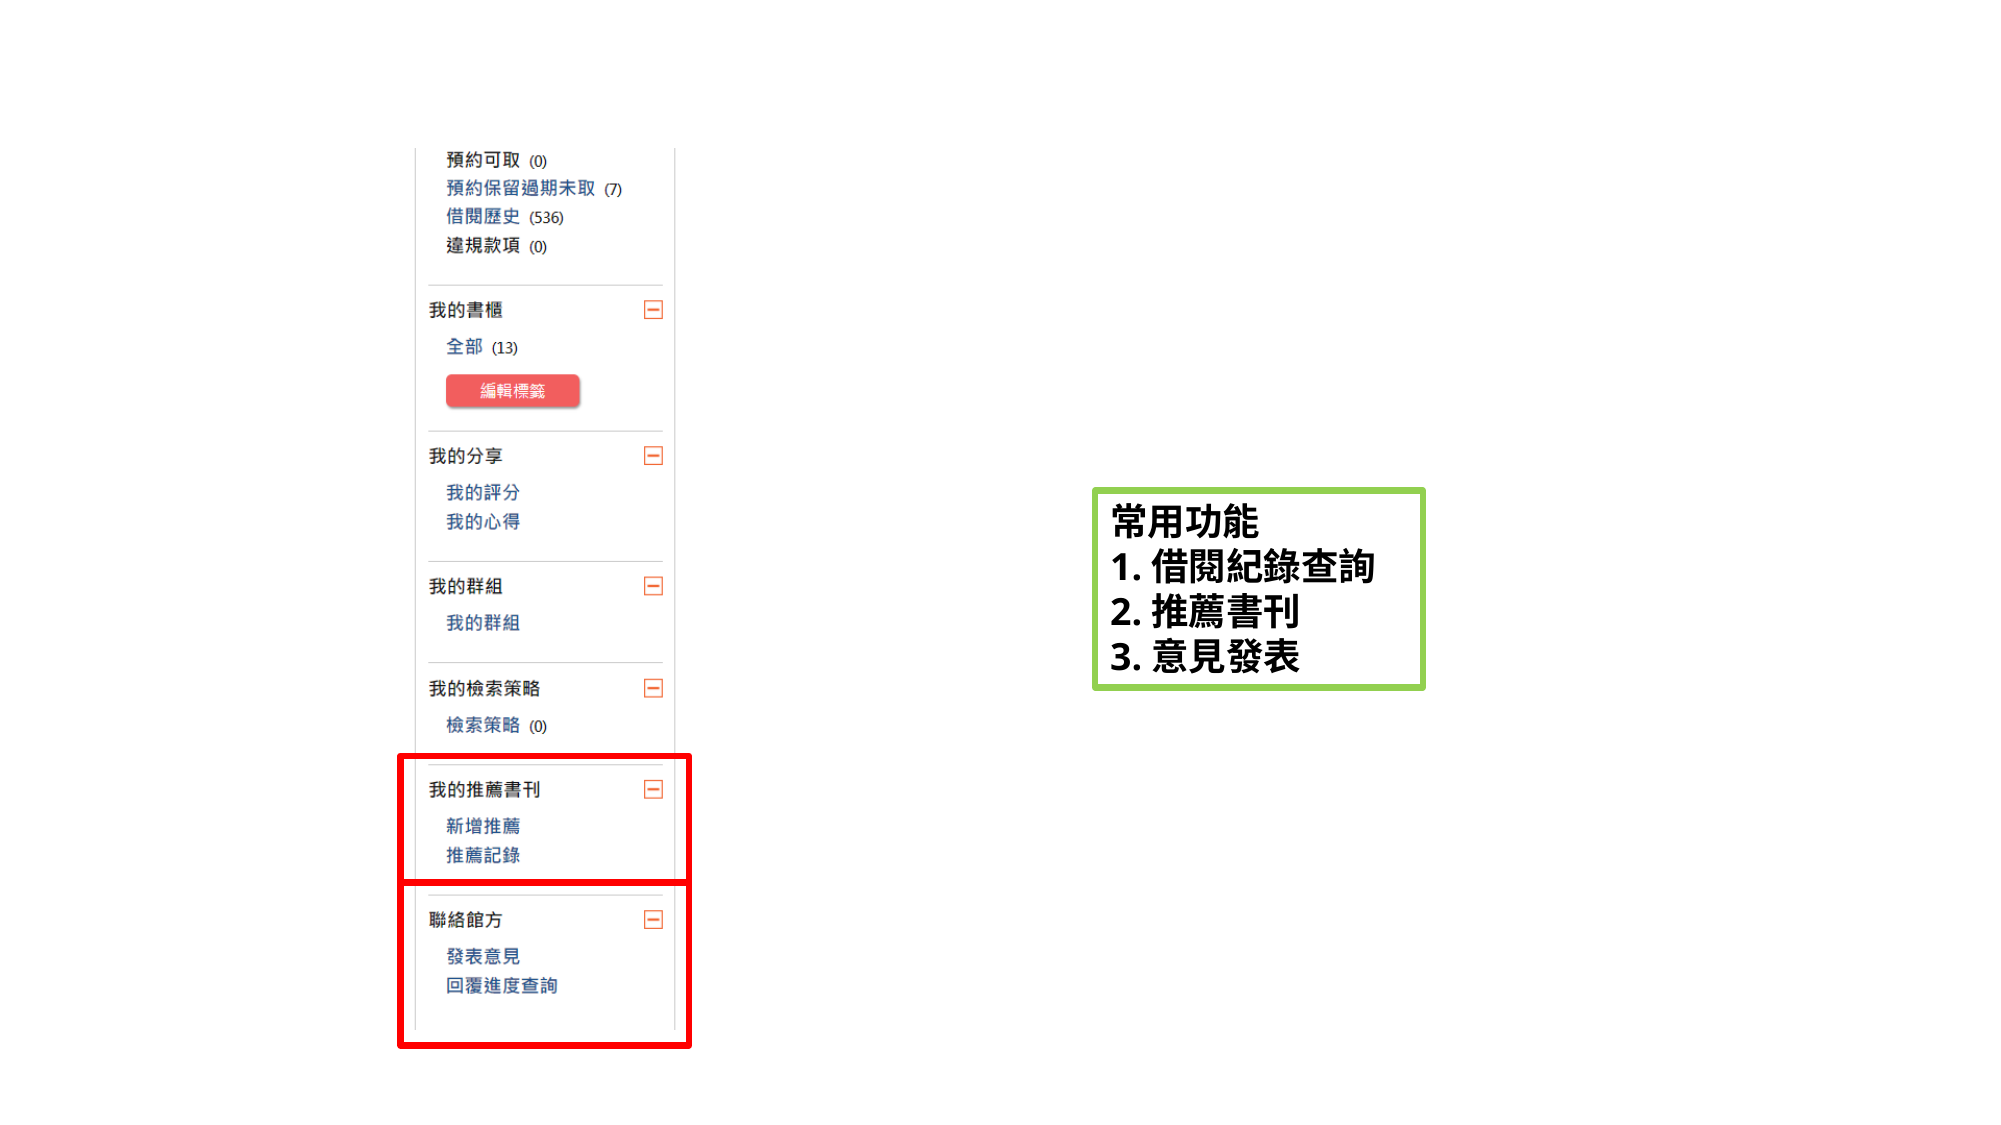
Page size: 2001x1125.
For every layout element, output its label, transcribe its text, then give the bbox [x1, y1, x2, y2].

text_box 常用功能 1.借閱紀錄查詢 2.推薦書刊 3.意見發表 [1095, 490, 1423, 688]
picture [404, 759, 686, 879]
text_box [400, 886, 689, 1046]
picture [400, 148, 1790, 1030]
